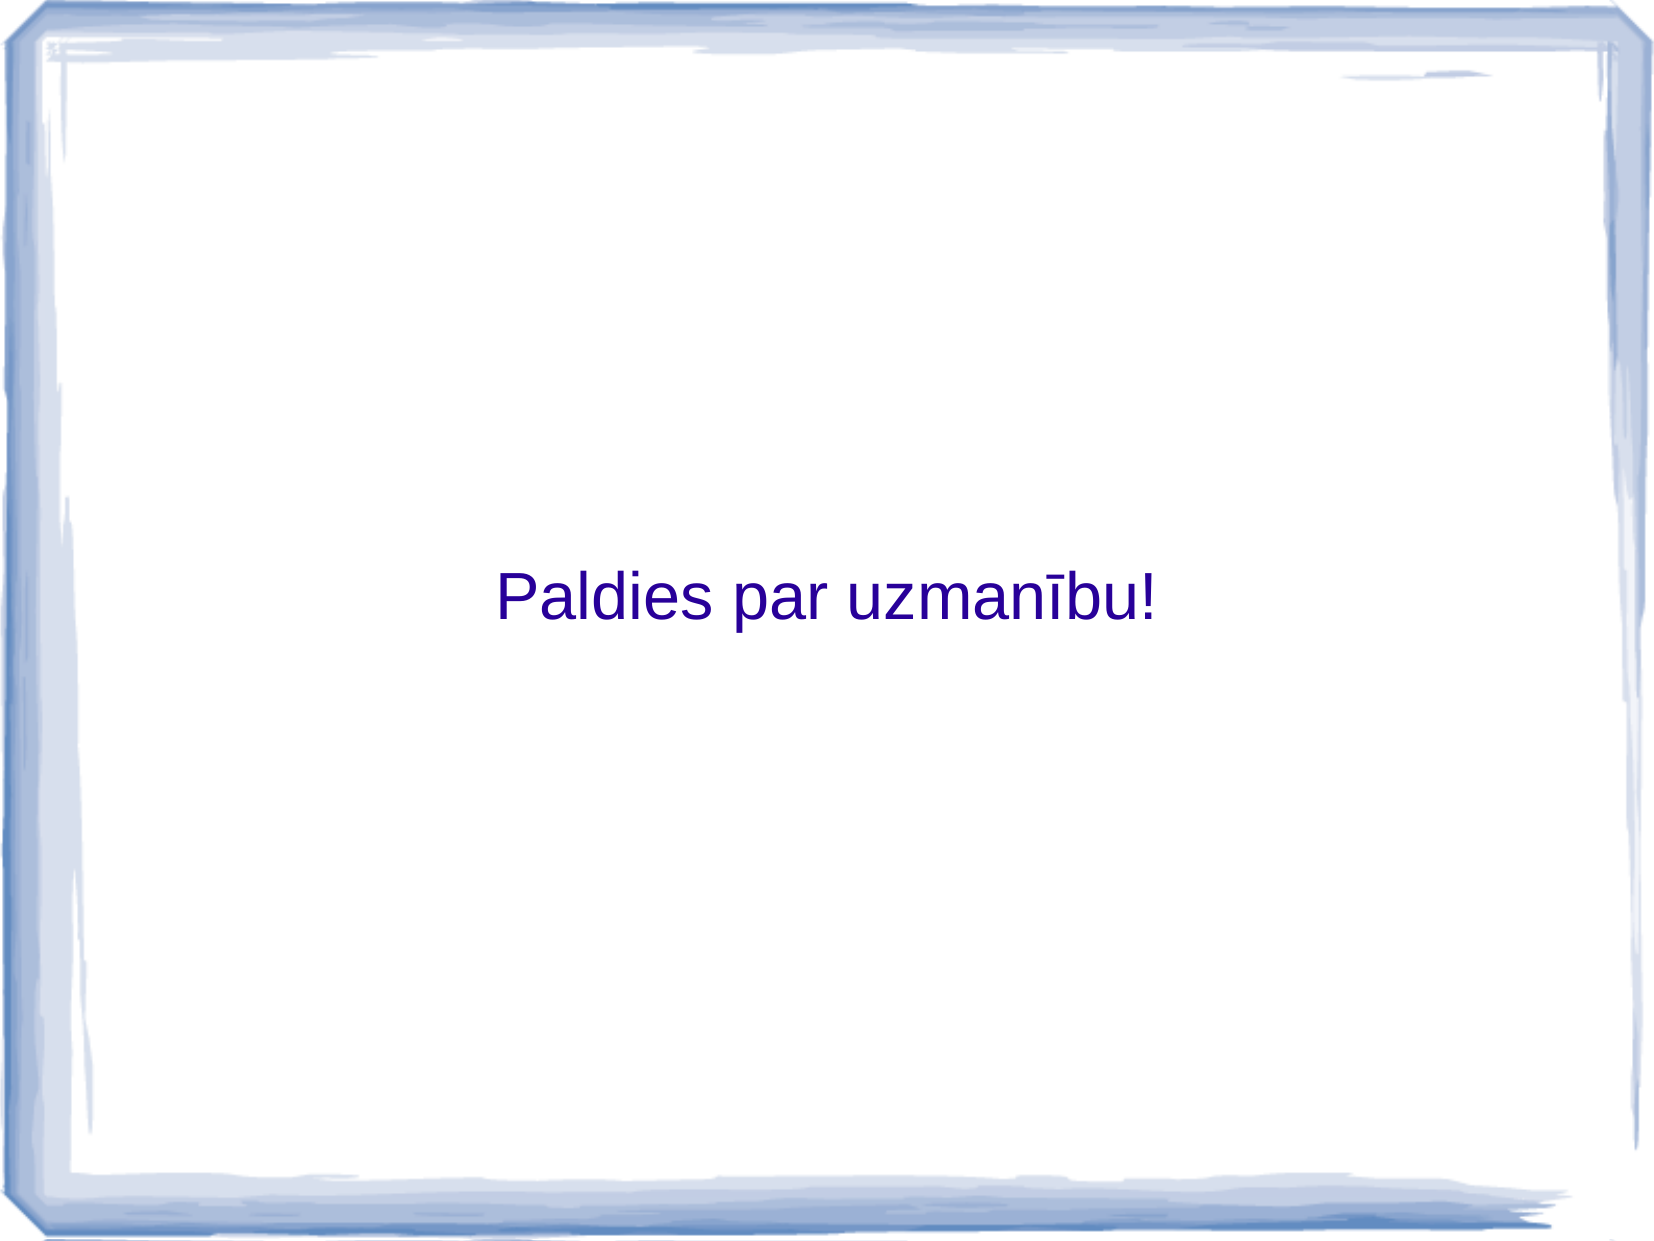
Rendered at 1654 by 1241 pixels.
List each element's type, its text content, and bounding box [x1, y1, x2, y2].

subtitle Paldies par uzmanību! [82, 56, 1571, 1136]
picture [0, 0, 1654, 1241]
